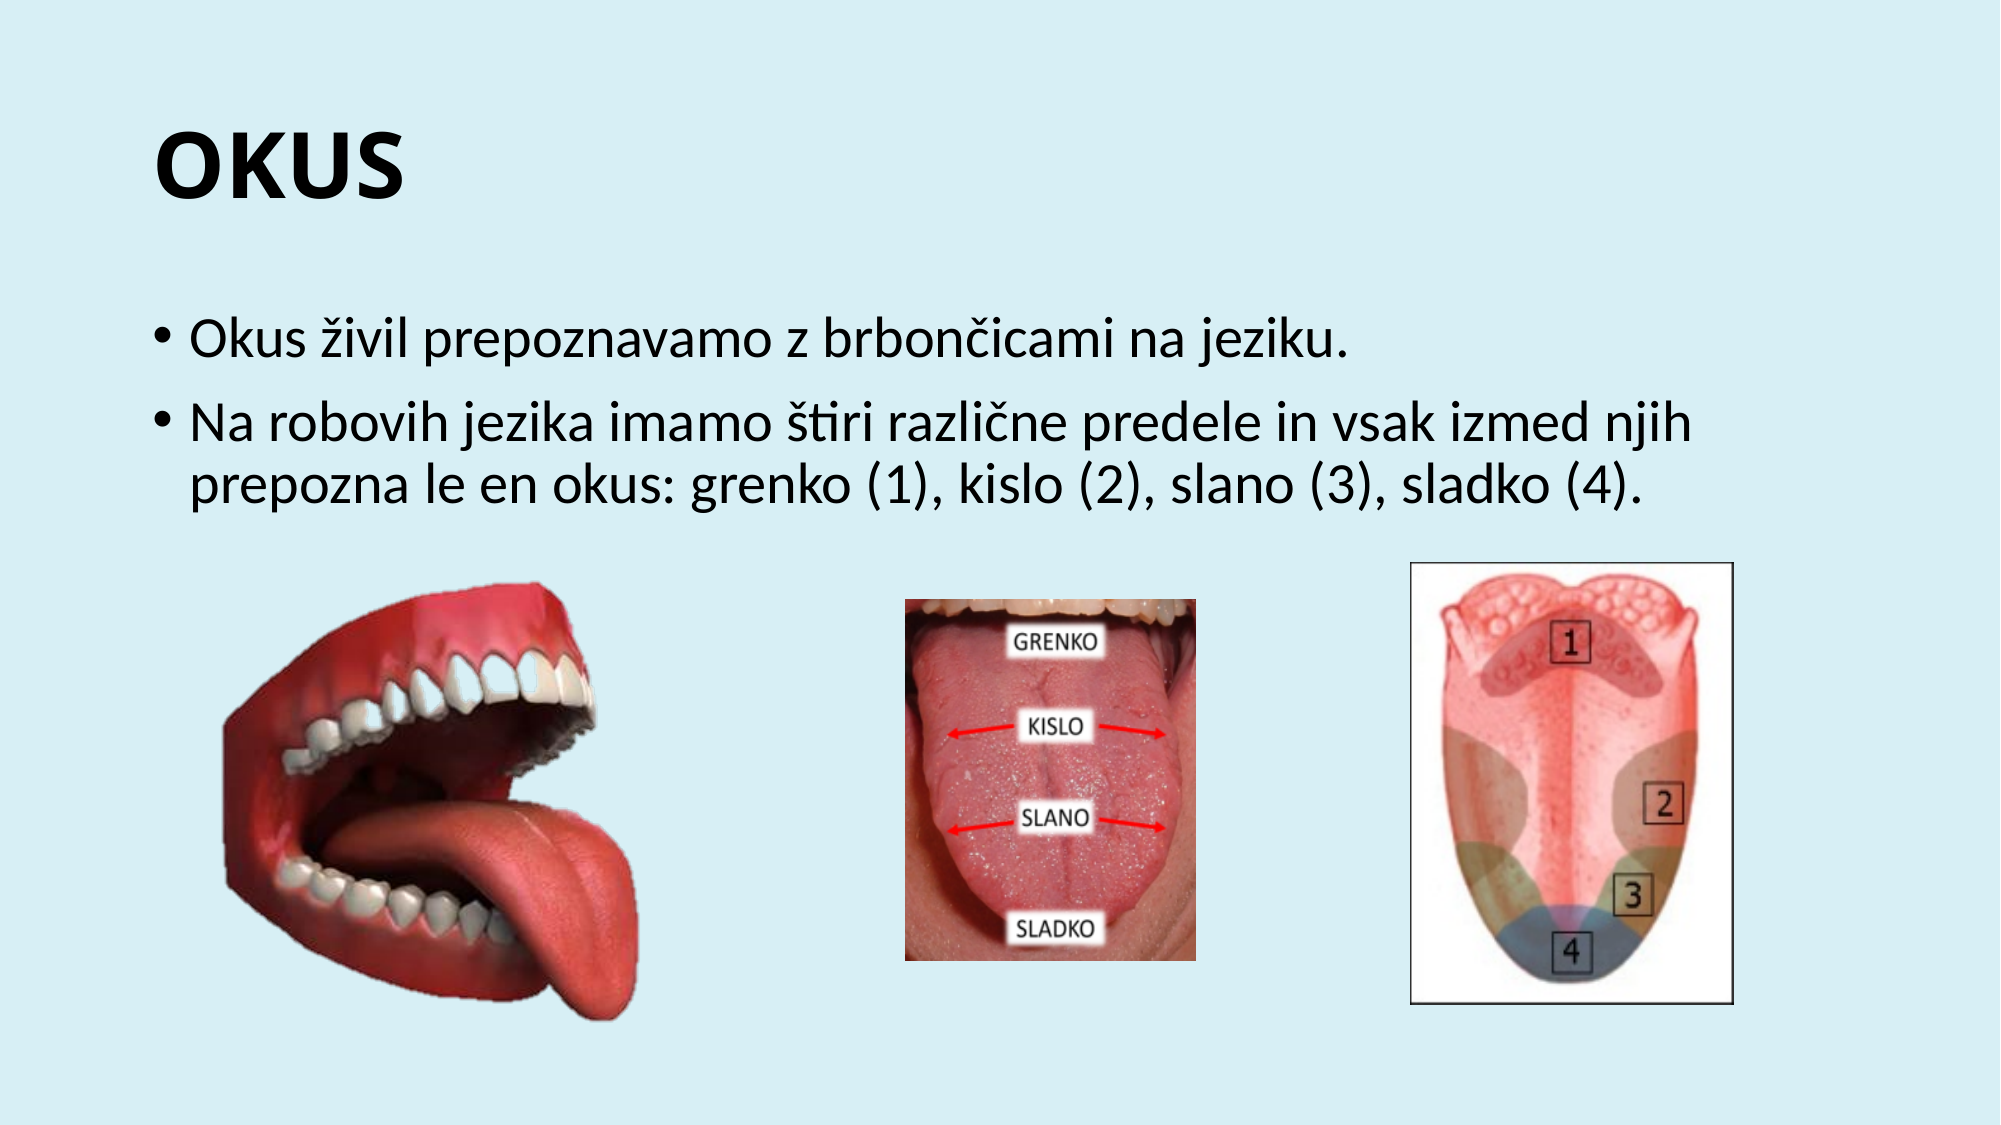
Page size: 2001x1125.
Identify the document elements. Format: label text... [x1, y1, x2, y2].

picture [1410, 562, 1734, 1005]
picture [905, 599, 1196, 961]
picture [192, 562, 662, 1032]
title OKUS [137, 59, 1863, 278]
list Okus živil prepoznavamo z brbončicami na jeziku. Na robovih jezika imamo štiri različne predele in vsak izmed njih prepozna le en okus: grenko (1), kislo (2), slano (3), sladko (4). [137, 299, 1863, 1014]
